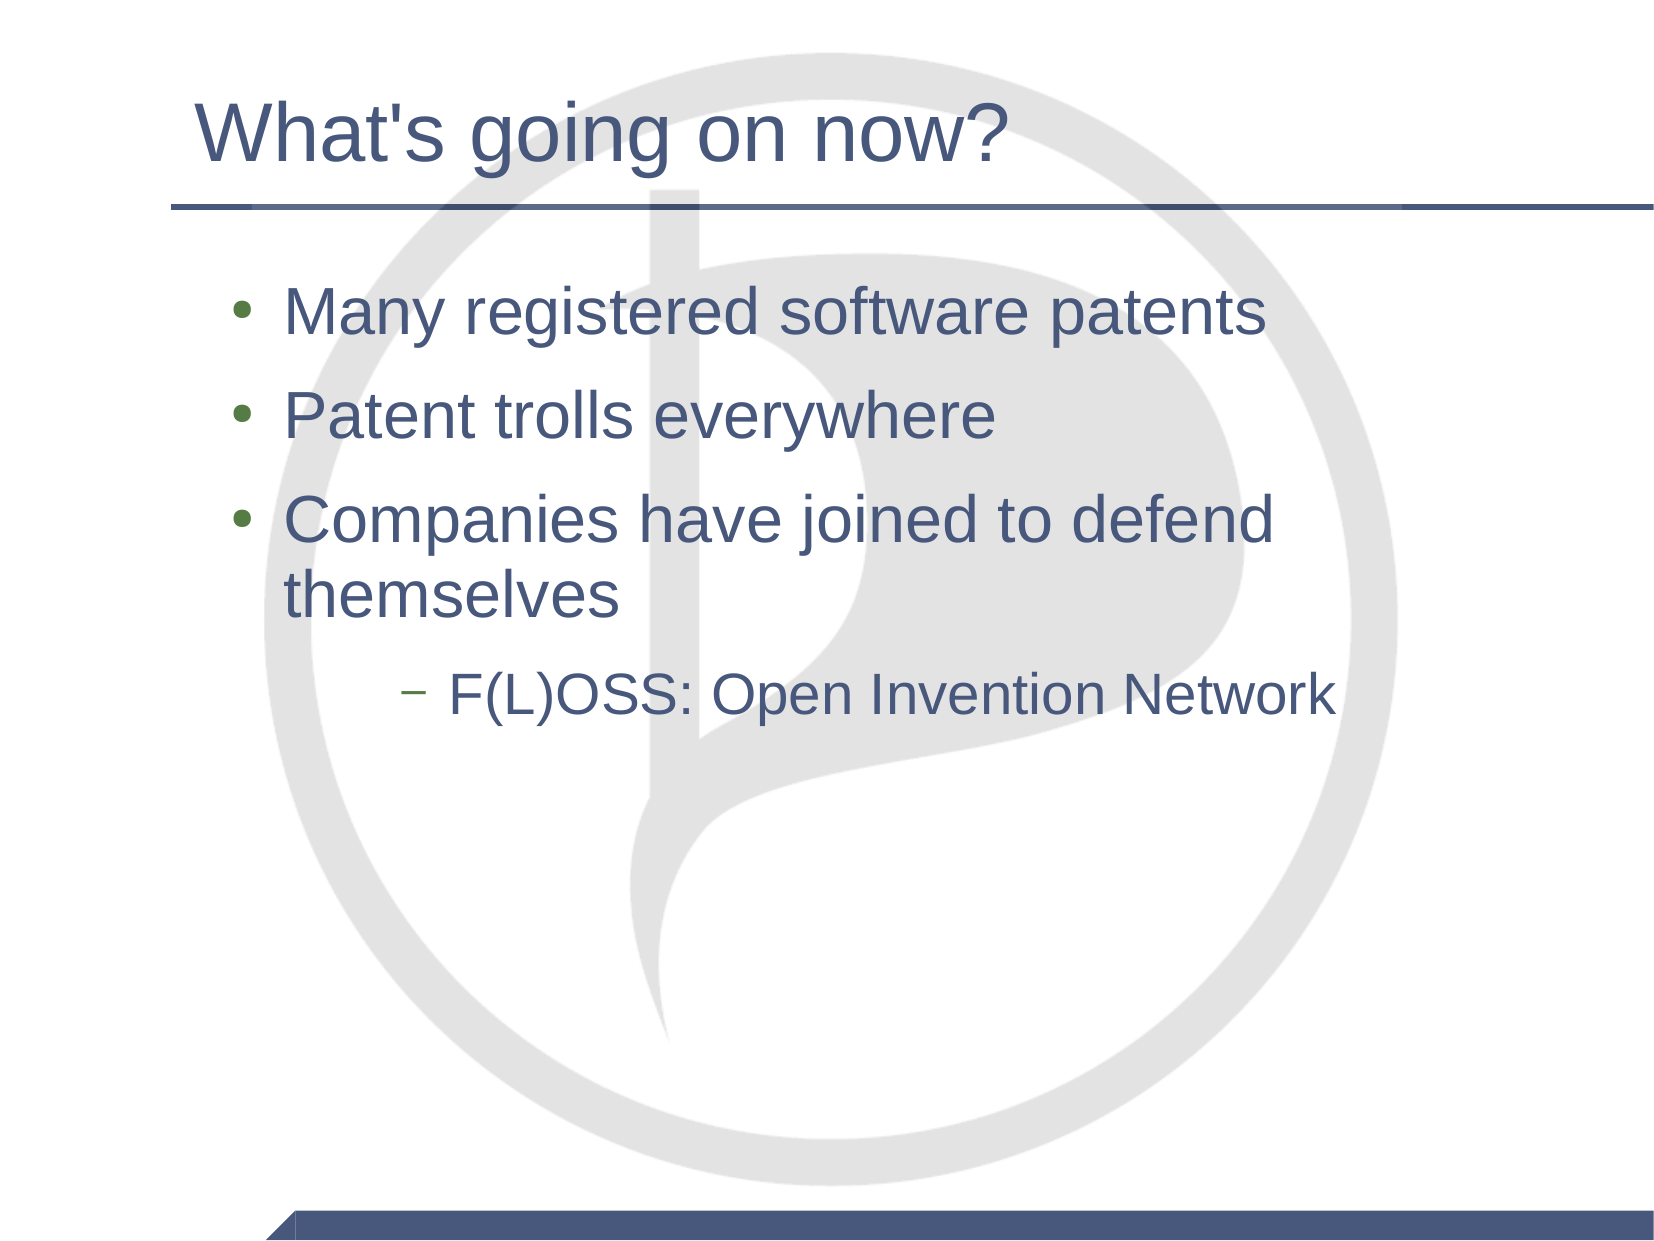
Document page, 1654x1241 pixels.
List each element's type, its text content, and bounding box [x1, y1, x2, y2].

title What's going on now? [194, 29, 1530, 237]
list Many registered software patents Patent trolls everywhere Companies have joined to defend themselves F(L)OSS: Open Invention Network [212, 274, 1530, 1093]
